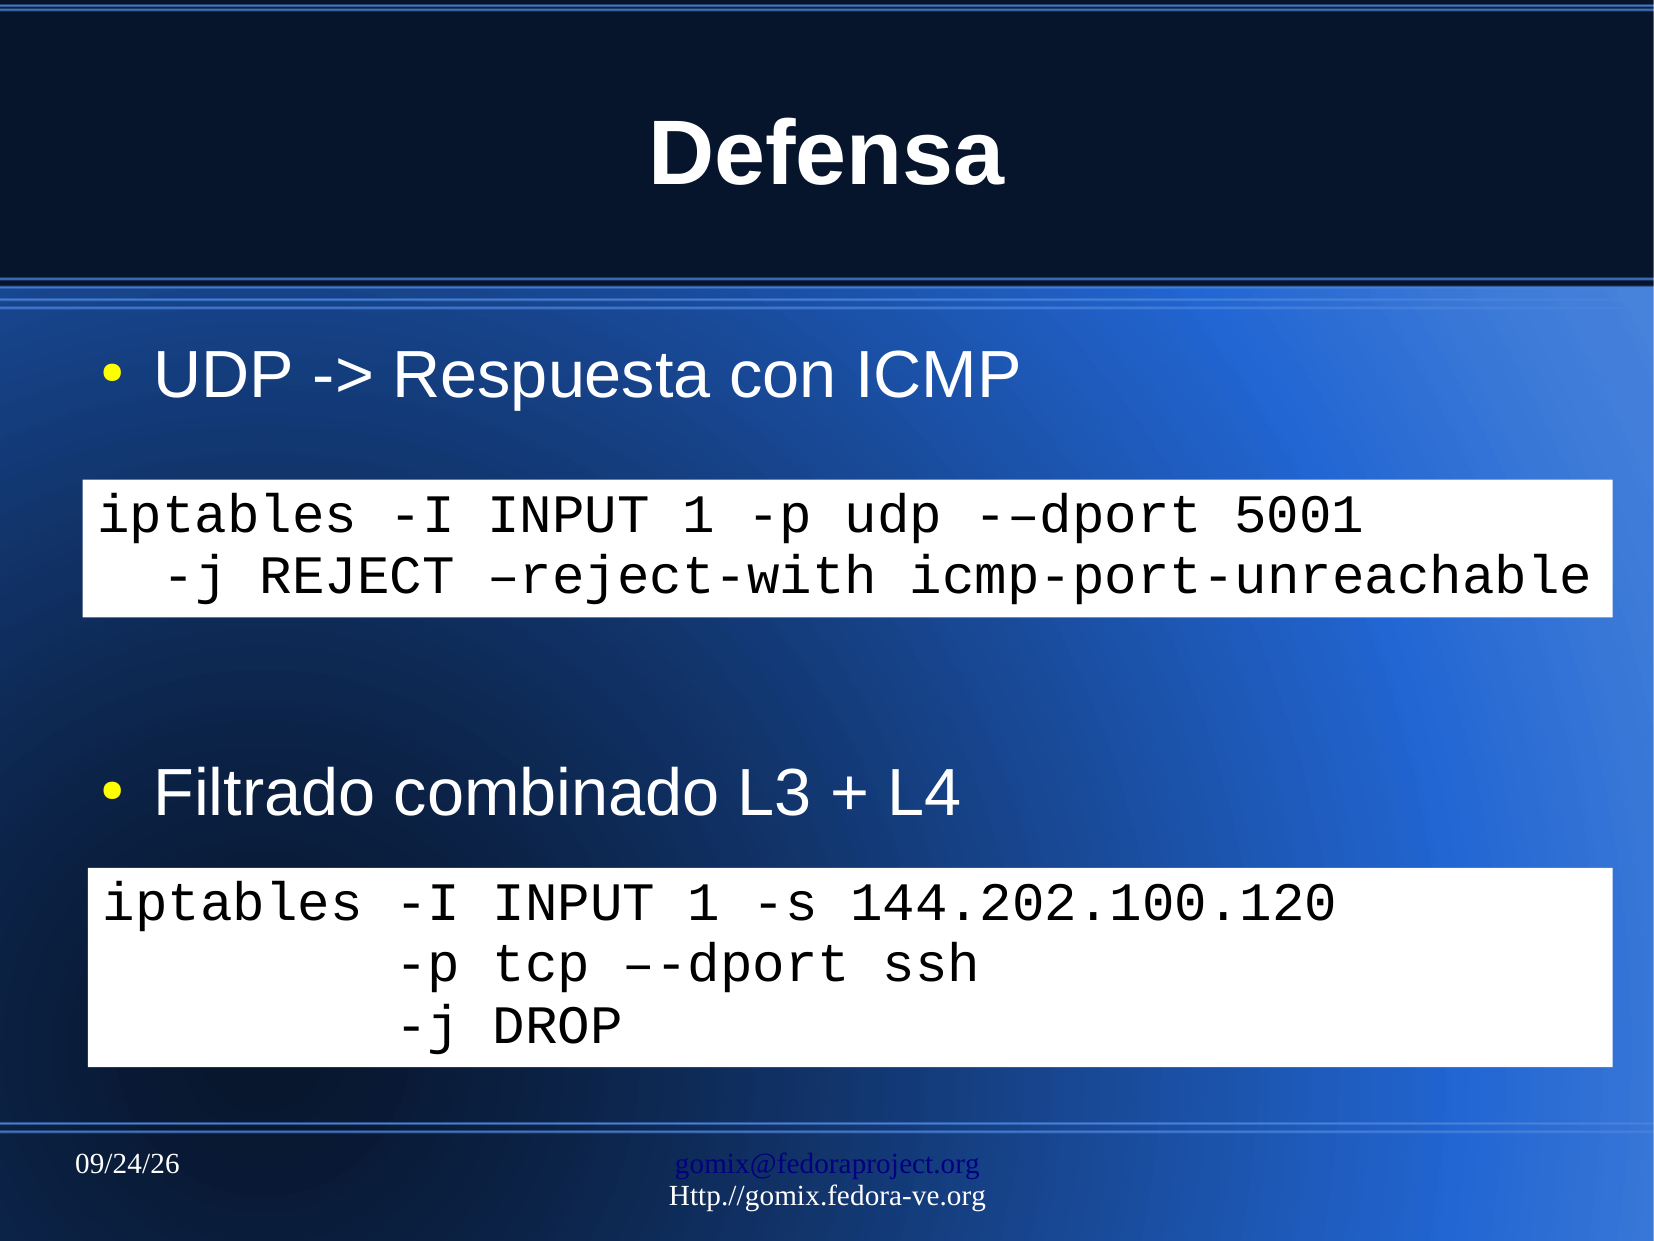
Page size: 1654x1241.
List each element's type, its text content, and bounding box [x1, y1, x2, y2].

picture [0, 0, 1654, 1241]
text_box iptables -I INPUT 1 -p udp -–dport 5001 -j REJECT –reject-with icmp-port-unreachable [82, 479, 1613, 618]
list UDP -> Respuesta con ICMP Filtrado combinado L3 + L4 [82, 337, 1571, 479]
list UDP -> Respuesta con ICMP Filtrado combinado L3 + L4 [82, 618, 1571, 1143]
title Defensa [82, 49, 1571, 257]
text_box iptables -I INPUT 1 -s 144.202.100.120 -p tcp –-dport ssh -j DROP [87, 867, 1613, 1068]
